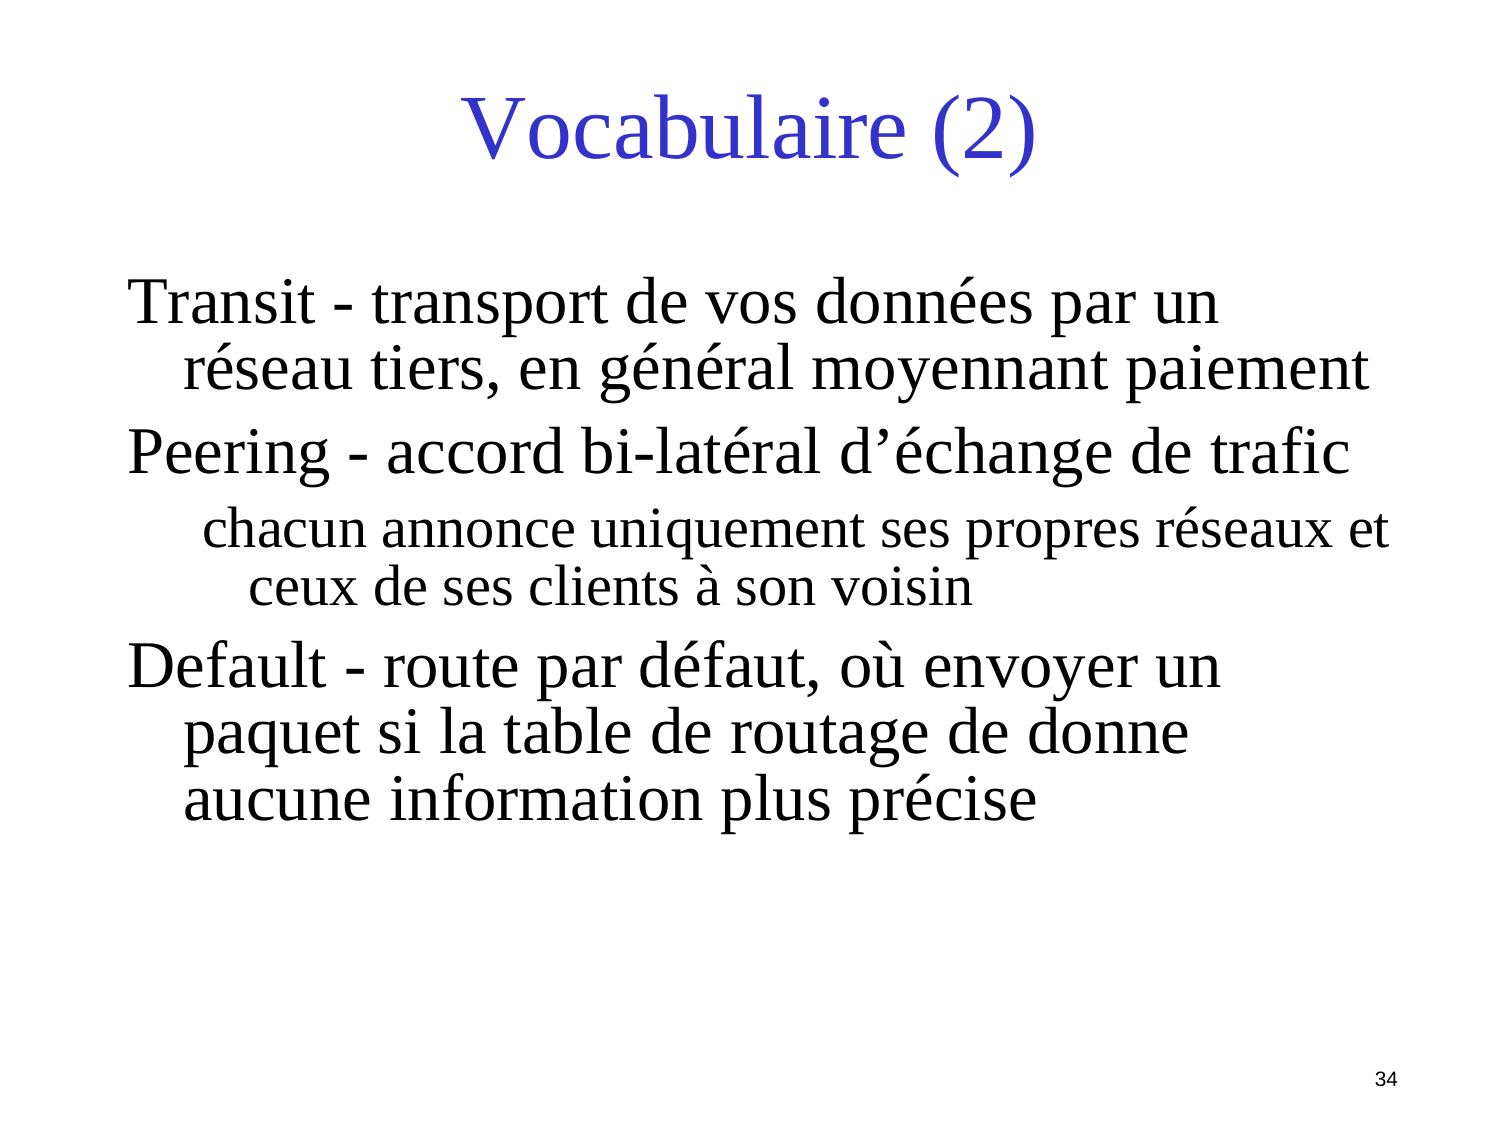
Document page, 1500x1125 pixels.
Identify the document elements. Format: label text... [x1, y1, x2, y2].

list Transit - transport de vos données par un réseau tiers, en général moyennant paiement Peering - accord bi-latéral d’échange de trafic chacun annonce uniquement ses propres réseaux et ceux de ses clients à son voisin Default - route par défaut, où envoyer un paquet si la table de routage de donne aucune information plus précise [112, 262, 1413, 1026]
title Vocabulaire (2) [112, 37, 1388, 225]
